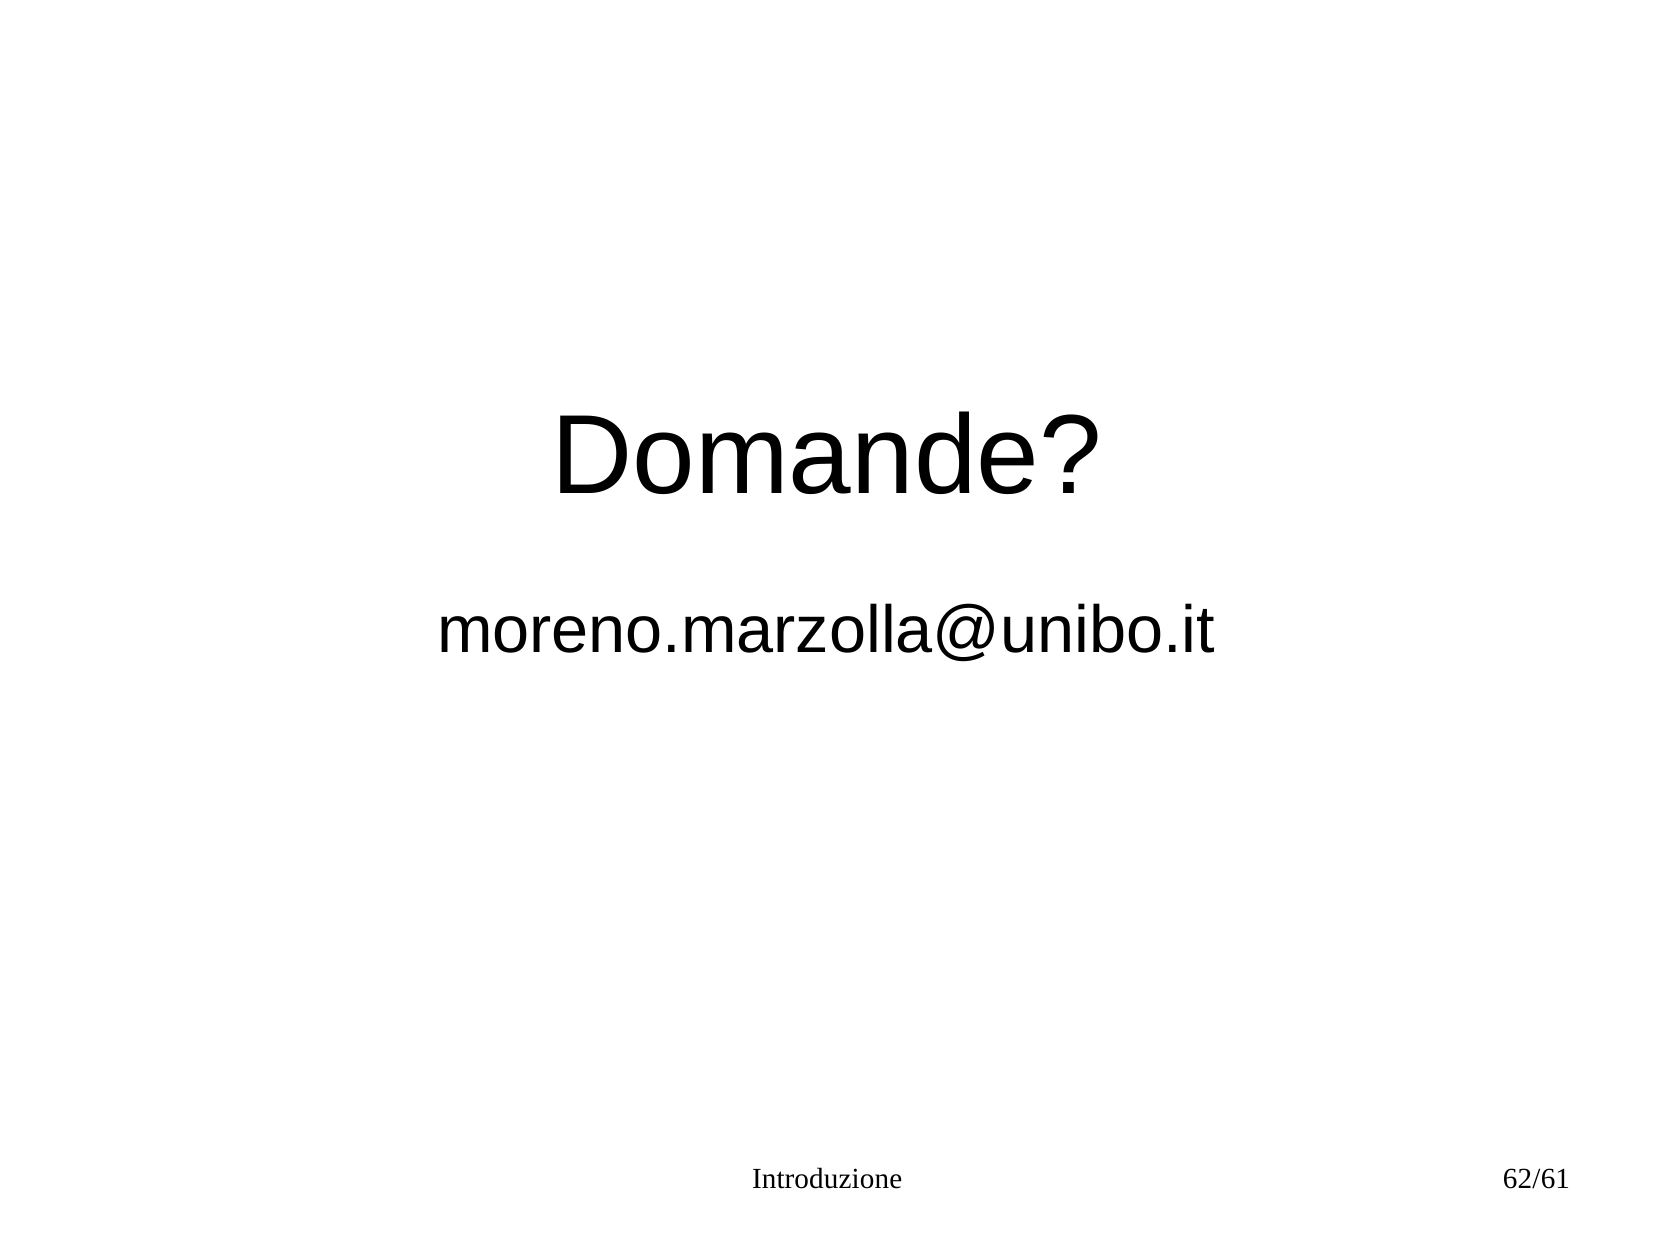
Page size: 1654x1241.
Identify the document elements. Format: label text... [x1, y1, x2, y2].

subtitle Domande? moreno.marzolla@unibo.it [82, 49, 1571, 1010]
